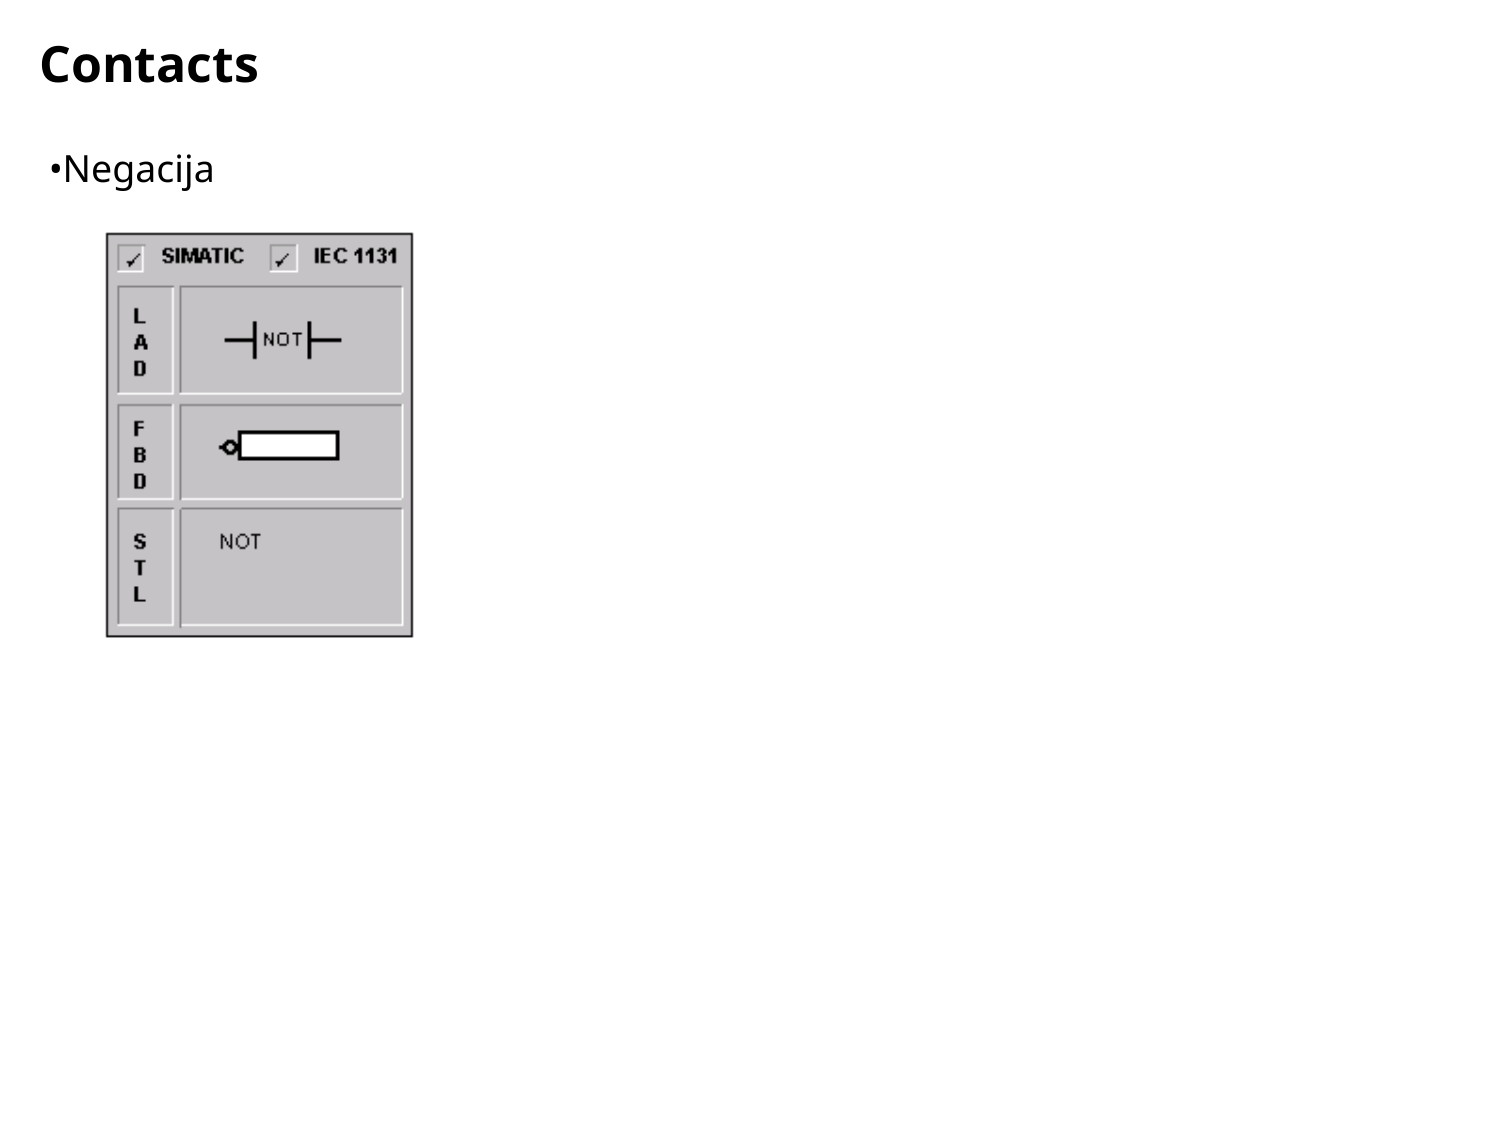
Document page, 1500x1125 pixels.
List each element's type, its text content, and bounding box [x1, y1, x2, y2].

picture [99, 224, 419, 649]
text_box Contacts [24, 24, 1353, 101]
text_box Negacija [33, 137, 230, 198]
